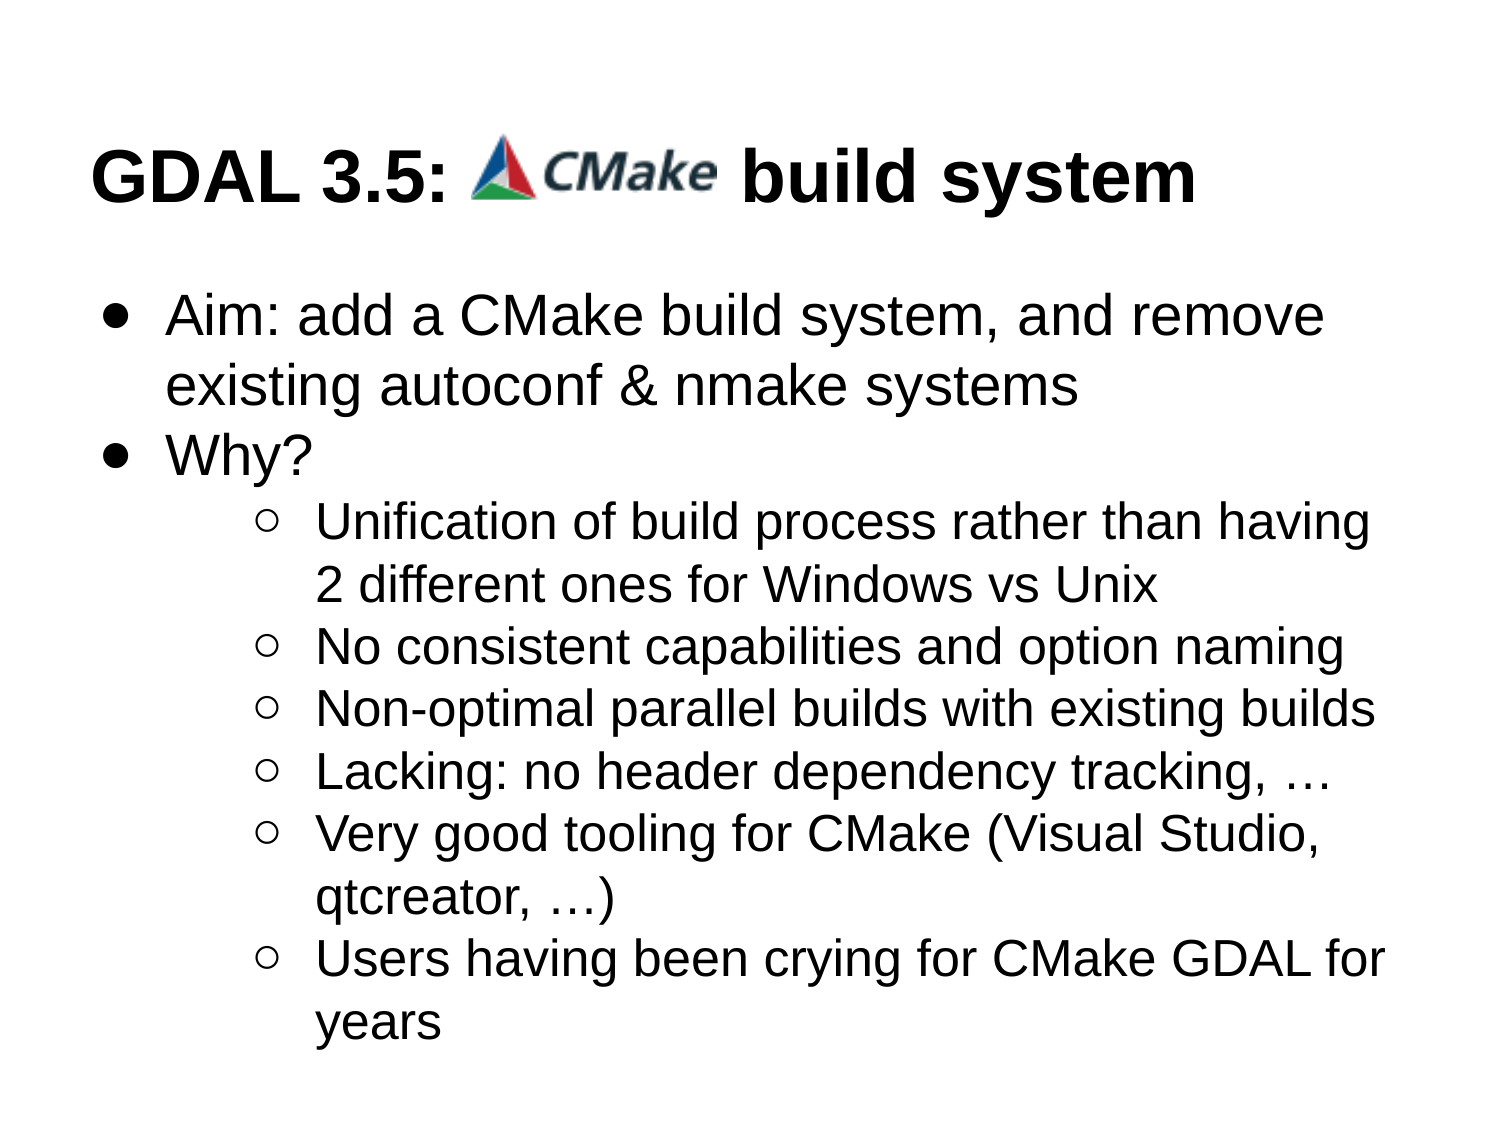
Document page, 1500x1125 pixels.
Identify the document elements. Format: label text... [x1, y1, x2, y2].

title GDAL 3.5: build system [75, 45, 1425, 233]
picture [471, 121, 717, 218]
list Aim: add a CMake build system, and remove existing autoconf & nmake systems Why? Unification of build process rather than having 2 different ones for Windows vs Unix No consistent capabilities and option naming Non-optimal parallel builds with existing builds Lacking: no header dependency tracking, … Very good tooling for CMake (Visual Studio, qtcreator, …) Users having been crying for CMake GDAL for years [75, 262, 1425, 1078]
